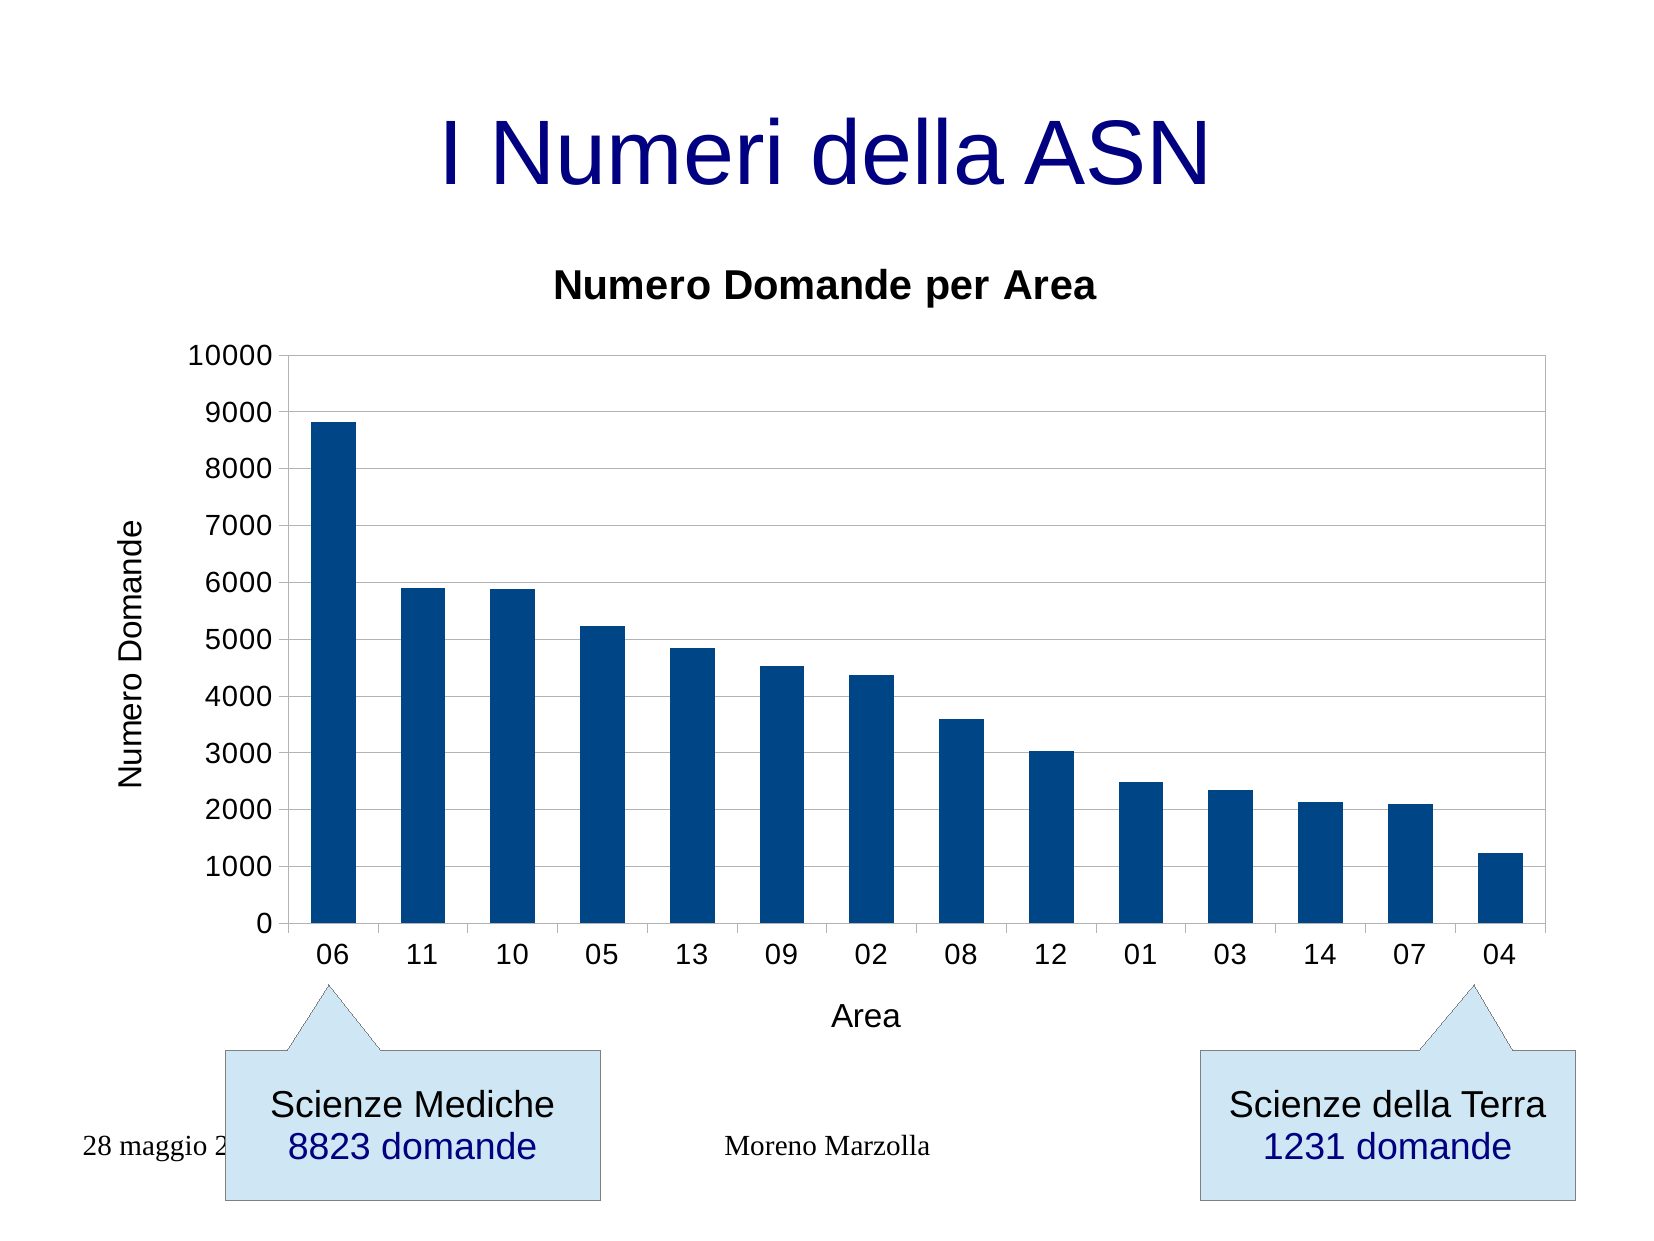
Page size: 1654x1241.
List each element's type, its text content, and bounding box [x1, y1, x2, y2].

title I Numeri della ASN [82, 49, 1571, 225]
chart [75, 225, 1576, 1069]
text_box Scienze della Terra 1231 domande [1200, 984, 1576, 1201]
text_box Scienze Mediche 8823 domande [225, 984, 601, 1201]
